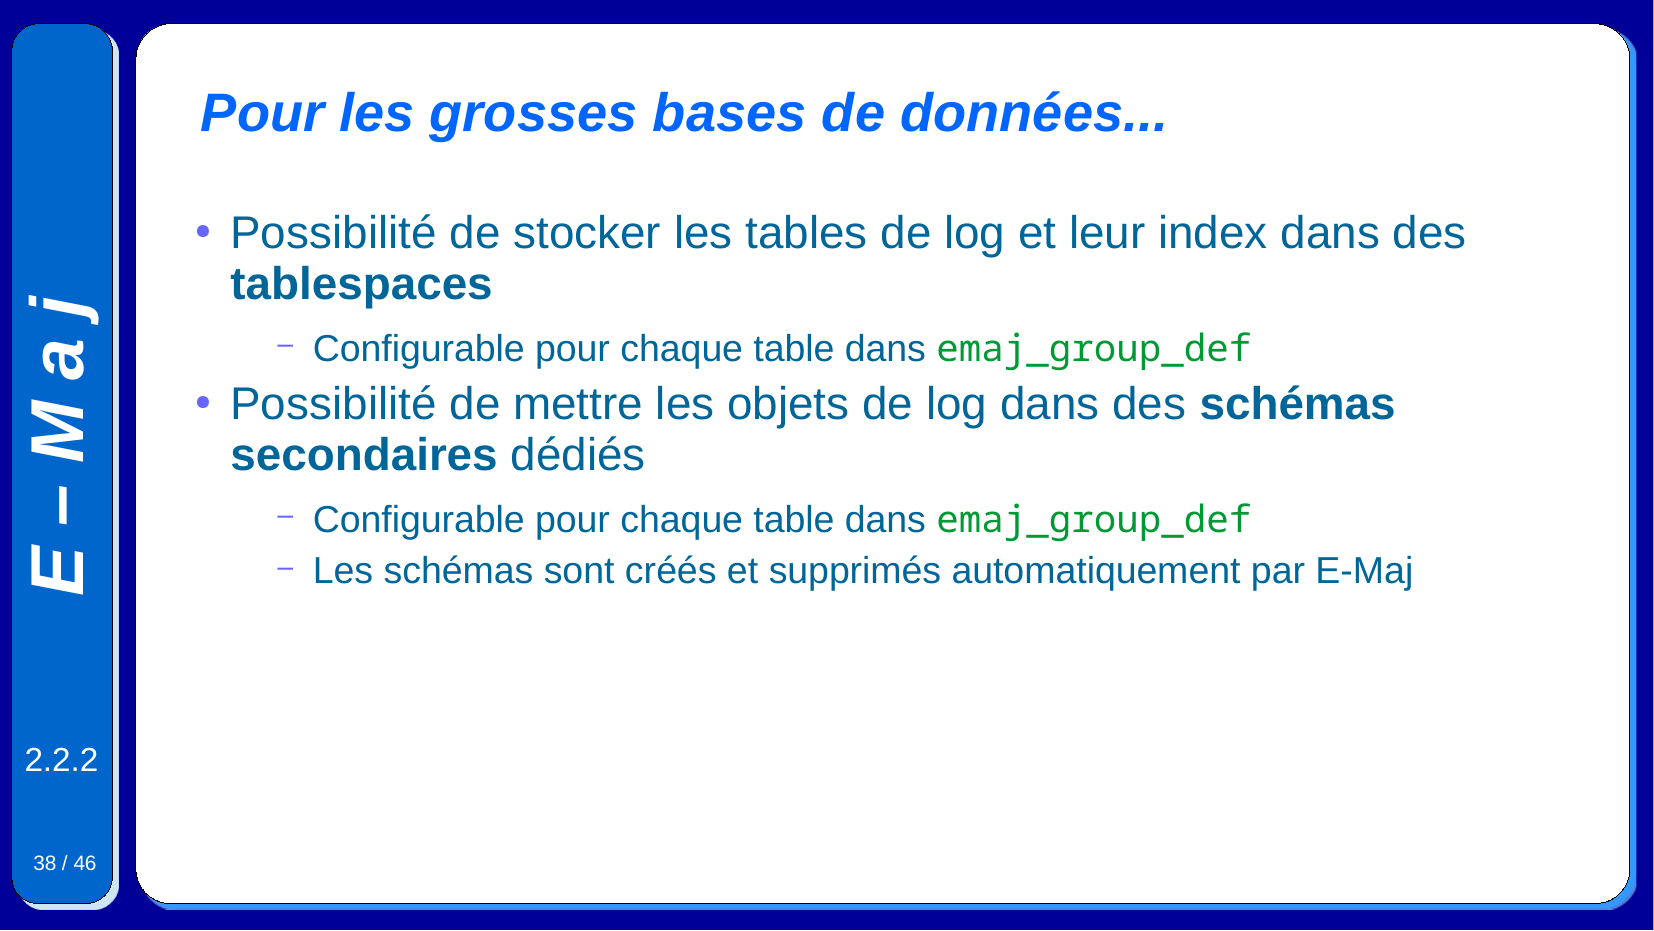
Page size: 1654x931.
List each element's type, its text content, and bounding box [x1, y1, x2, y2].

title Pour les grosses bases de données... [200, 34, 1575, 191]
list Possibilité de stocker les tables de log et leur index dans des tablespaces Configurable pour chaque table dans emaj_group_def Possibilité de mettre les objets de log dans des schémas secondaires dédiés Configurable pour chaque table dans emaj_group_def Les schémas sont créés et supprimés automatiquement par E-Maj [177, 206, 1587, 827]
